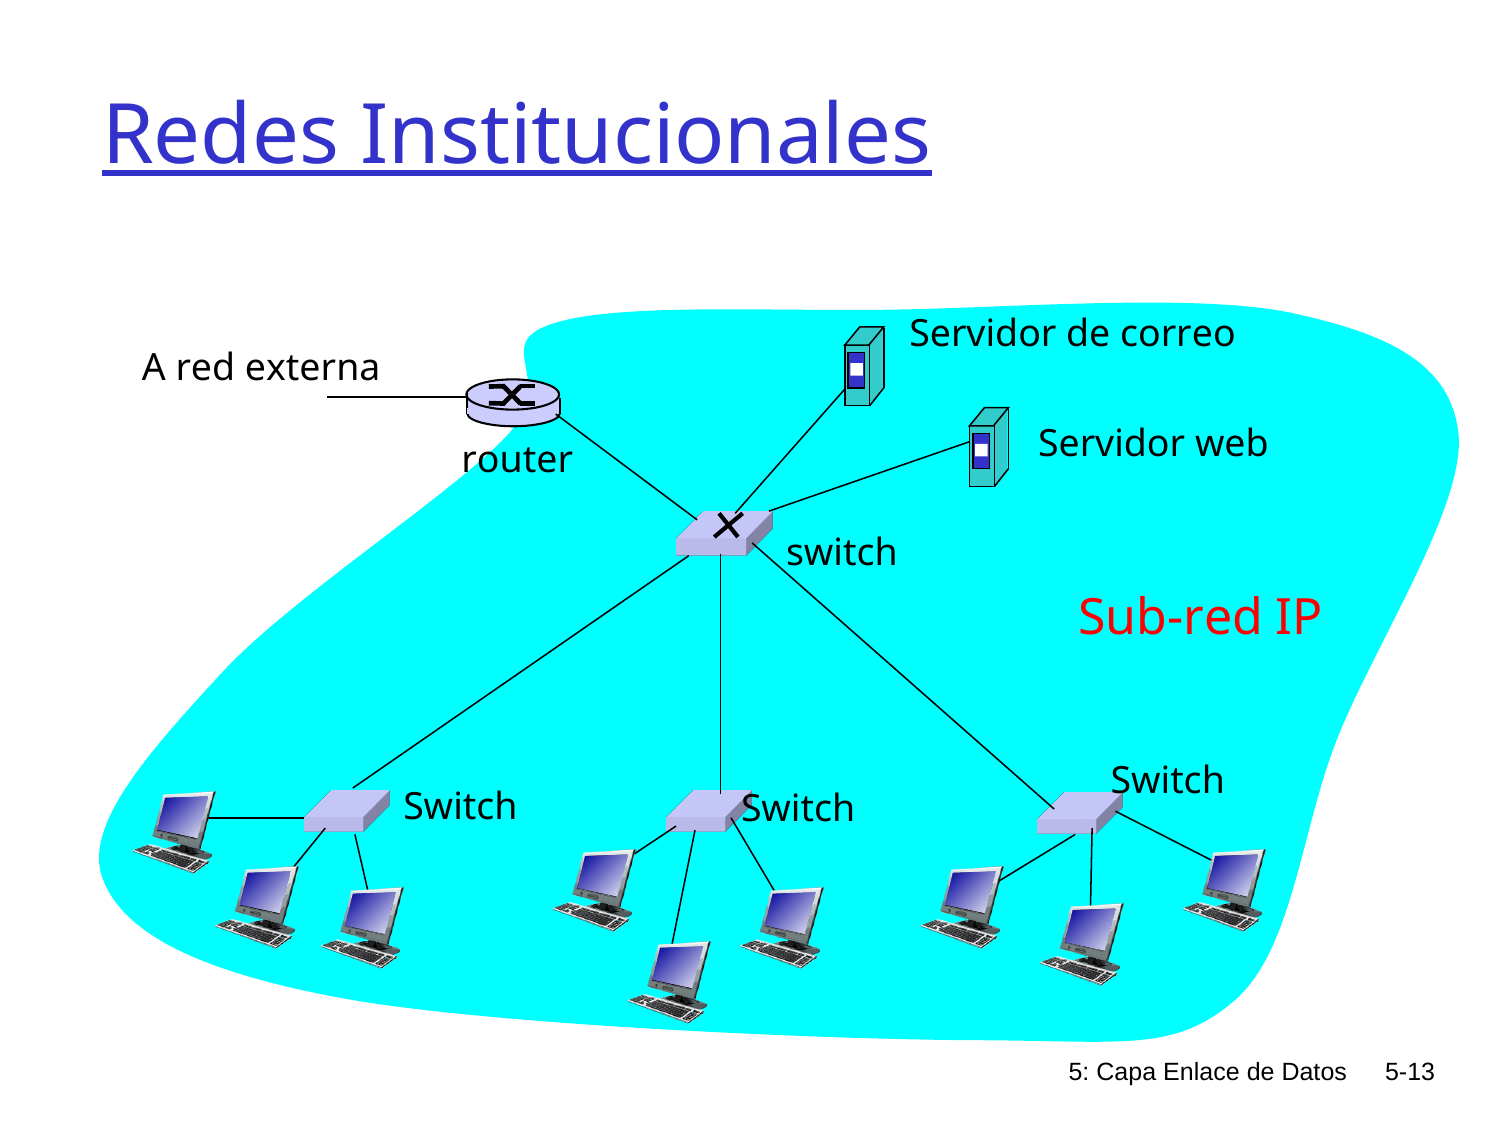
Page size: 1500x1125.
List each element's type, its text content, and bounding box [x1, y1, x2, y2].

picture [1019, 899, 1126, 992]
title Redes Institucionales [87, 37, 1363, 225]
text_box router [446, 427, 589, 489]
picture [532, 845, 713, 1030]
text_box Switch [1095, 748, 1241, 810]
text_box [239, 871, 291, 914]
picture [112, 787, 406, 976]
text_box A red externa [127, 334, 396, 396]
picture [1162, 845, 1268, 938]
picture [719, 883, 826, 976]
text_box Switch [388, 774, 563, 835]
picture [900, 862, 1006, 955]
text_box switch [771, 520, 913, 582]
text_box Sub-red IP [1063, 576, 1339, 653]
text_box [344, 892, 397, 935]
text_box [577, 854, 629, 897]
text_box Servidor de correo [894, 301, 1252, 362]
text_box Servidor web [1023, 410, 1284, 472]
text_box Switch [726, 776, 871, 837]
text_box [98, 306, 1459, 1042]
text_box [157, 796, 209, 839]
text_box [652, 946, 704, 989]
